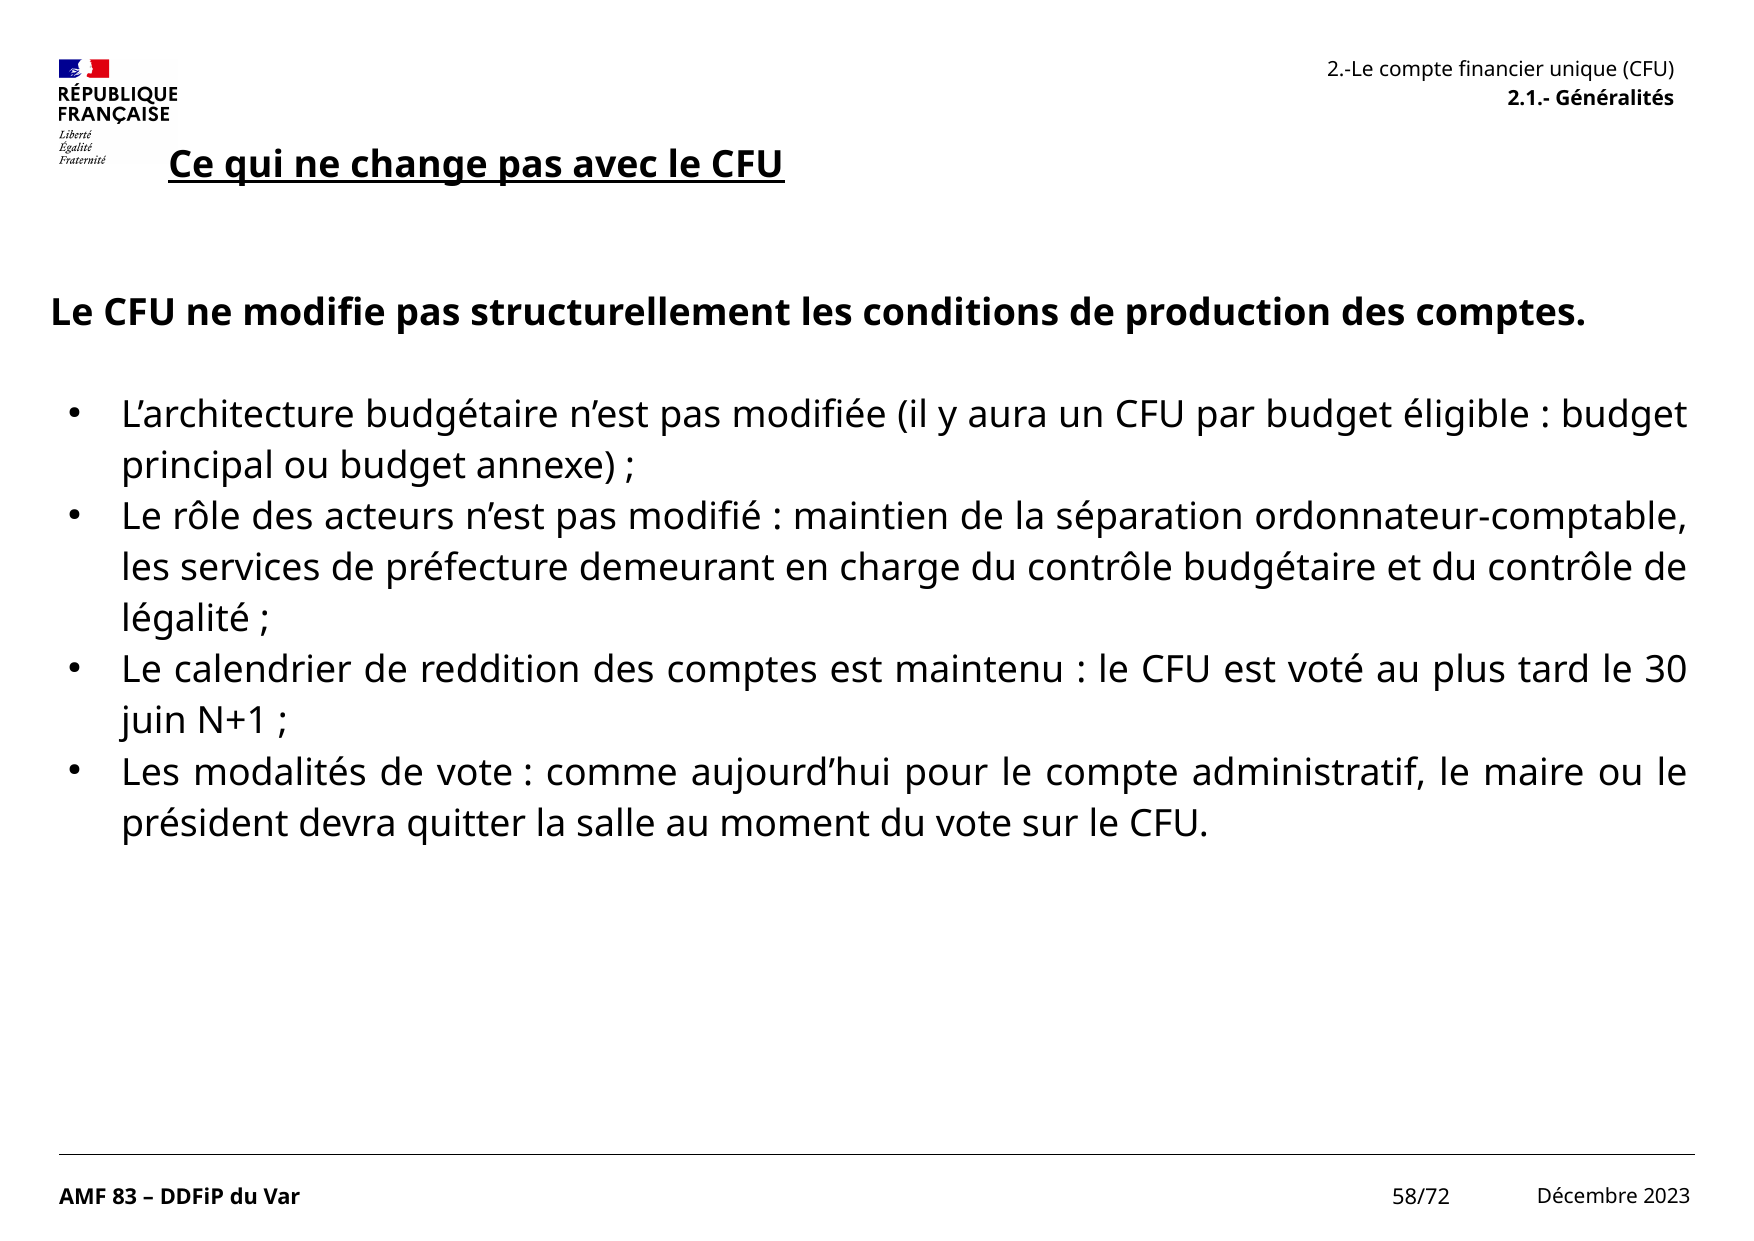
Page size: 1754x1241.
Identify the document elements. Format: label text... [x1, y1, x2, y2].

picture [59, 59, 178, 135]
text_box Ce qui ne change pas avec le CFU [153, 129, 815, 285]
text_box 2.-Le compte financier unique (CFU) 2.1.- Généralités [220, 47, 1689, 130]
list Le CFU ne modifie pas structurellement les conditions de production des comptes. L’architecture budgétaire n’est pas modifiée (il y aura un CFU par budget éligible : budget principal ou budget annexe) ; Le rôle des acteurs n’est pas modifié : maintien de la séparation ordonnateur-comptable, les services de préfecture demeurant en charge du contrôle budgétaire et du contrôle de légalité ; Le calendrier de reddition des comptes est maintenu : le CFU est voté au plus tard le 30 juin N+1 ; Les modalités de vote : comme aujourd’hui pour le compte administratif, le maire ou le président devra quitter la salle au moment du vote sur le CFU. [50, 135, 1690, 1115]
